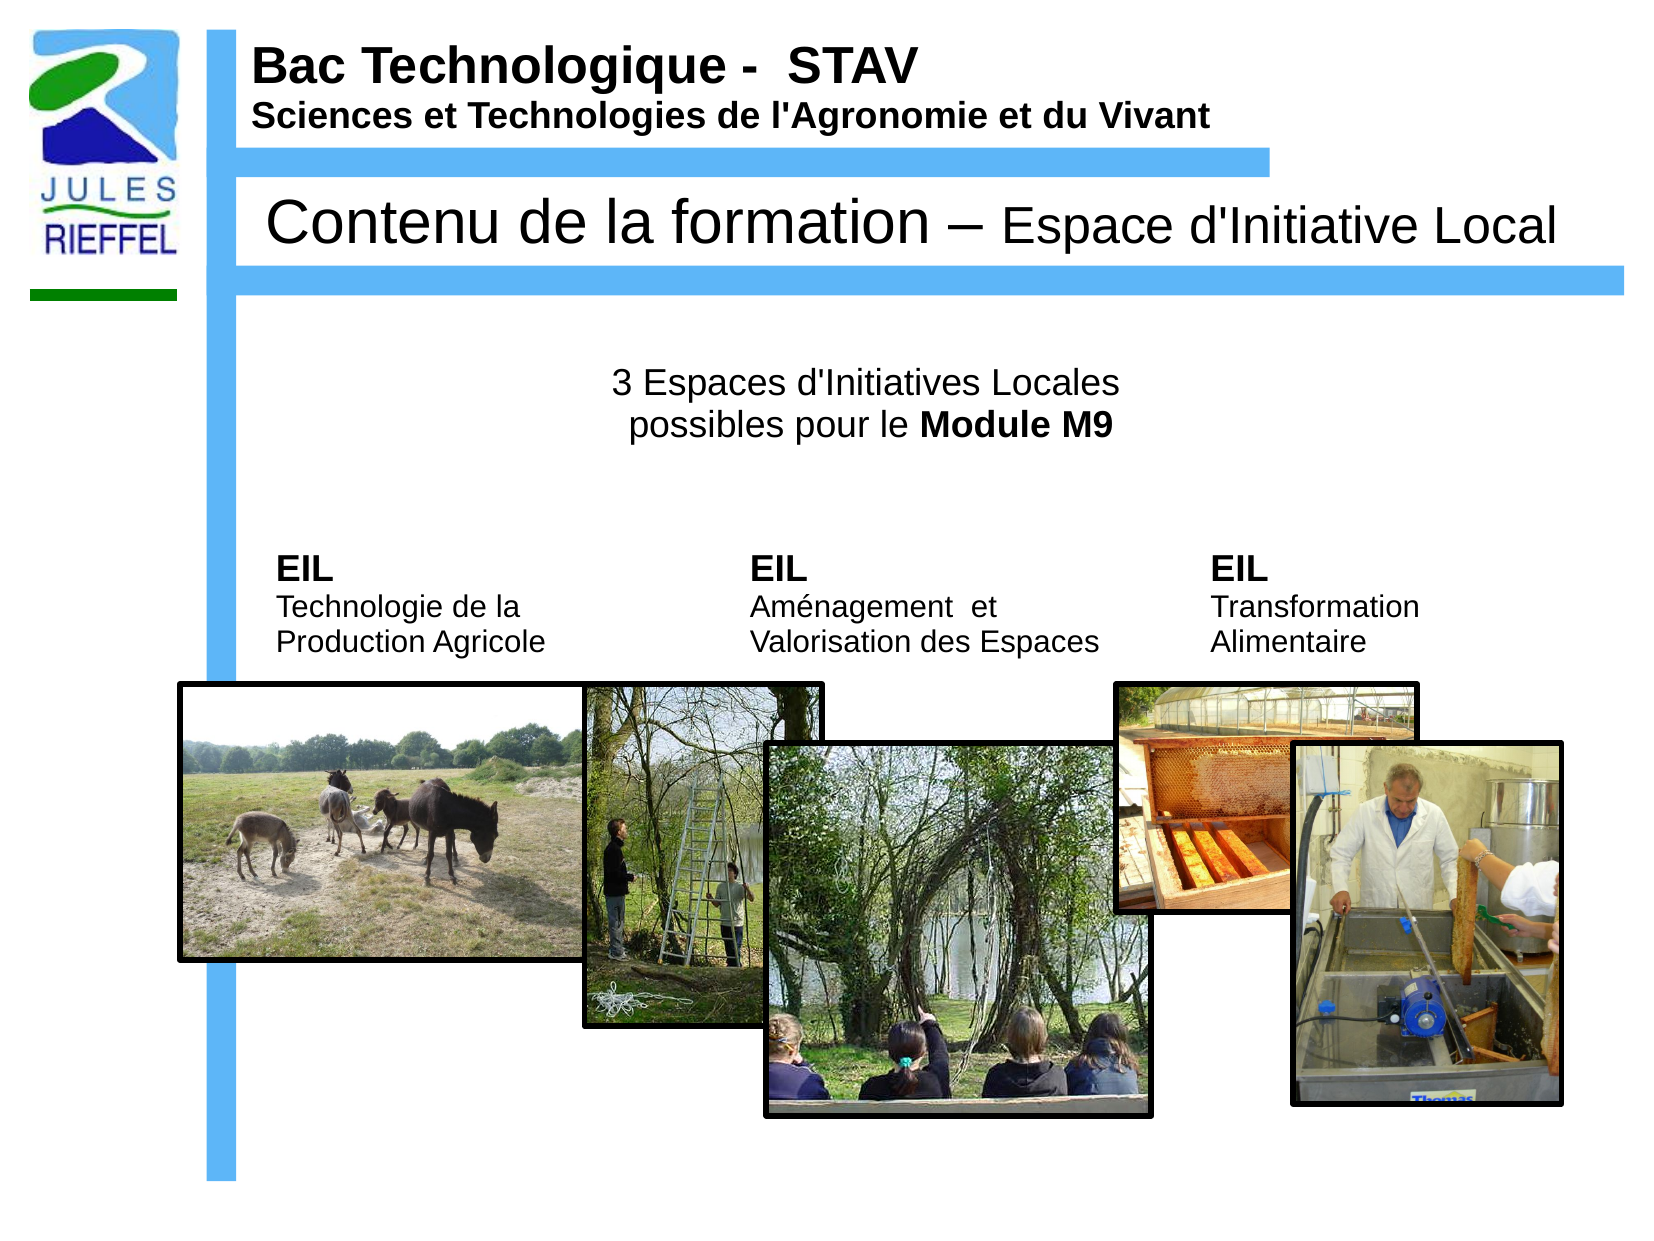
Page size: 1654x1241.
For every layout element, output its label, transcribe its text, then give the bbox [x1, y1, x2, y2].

picture [1118, 687, 1415, 909]
text_box EIL Aménagement et Valorisation des Espaces [735, 539, 1119, 668]
title Contenu de la formation – Espace d'Initiative Local [265, 177, 1565, 266]
text_box 3 Espaces d'Initiatives Locales possibles pour le Module M9 [501, 354, 1241, 455]
picture [769, 746, 1149, 1113]
picture [182, 686, 582, 958]
picture [587, 687, 819, 1024]
text_box EIL Technologie de la Production Agricole [261, 539, 645, 681]
picture [29, 29, 186, 272]
picture [1296, 746, 1559, 1101]
text_box EIL Transformation Alimentaire [1195, 539, 1580, 668]
